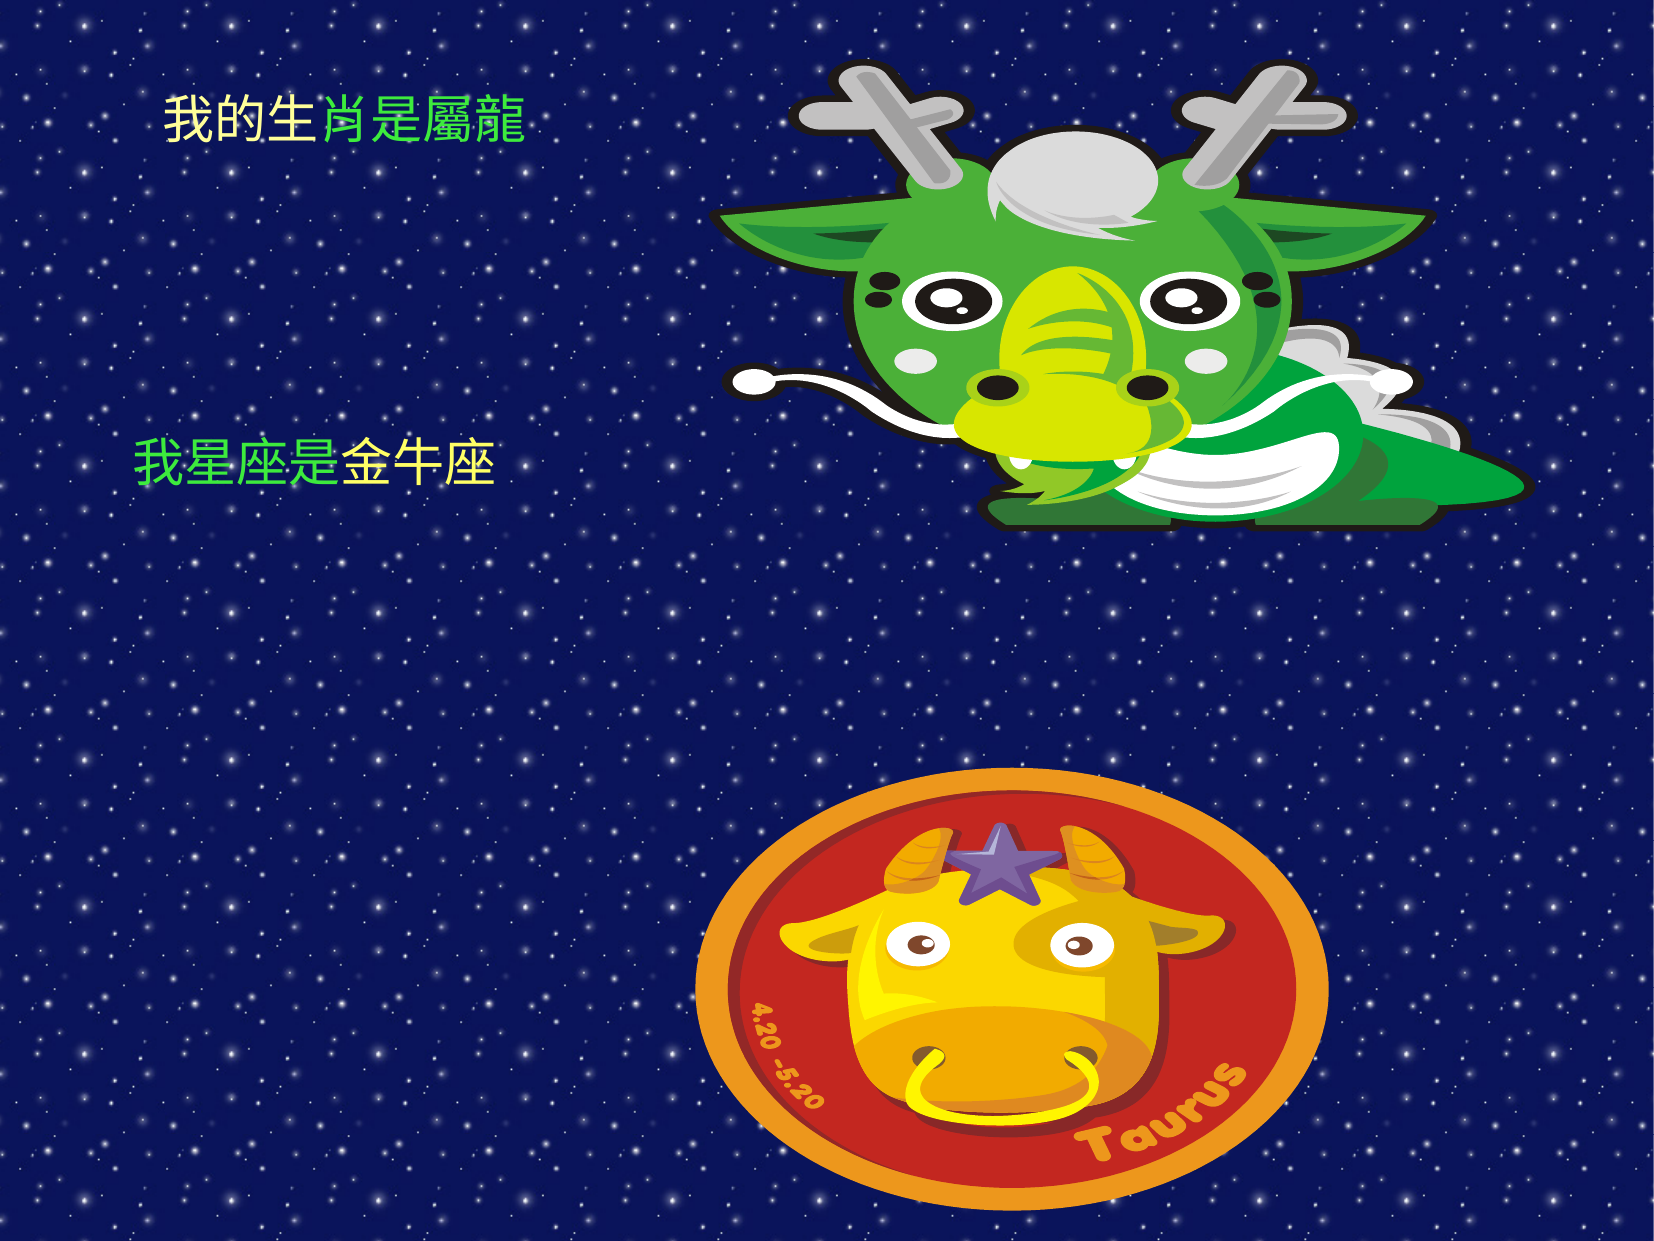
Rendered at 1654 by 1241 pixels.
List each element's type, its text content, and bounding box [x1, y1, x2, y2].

picture [0, 0, 1654, 1241]
text_box 我的生肖是屬龍 [147, 70, 708, 148]
text_box 我星座是金牛座 [118, 413, 709, 491]
